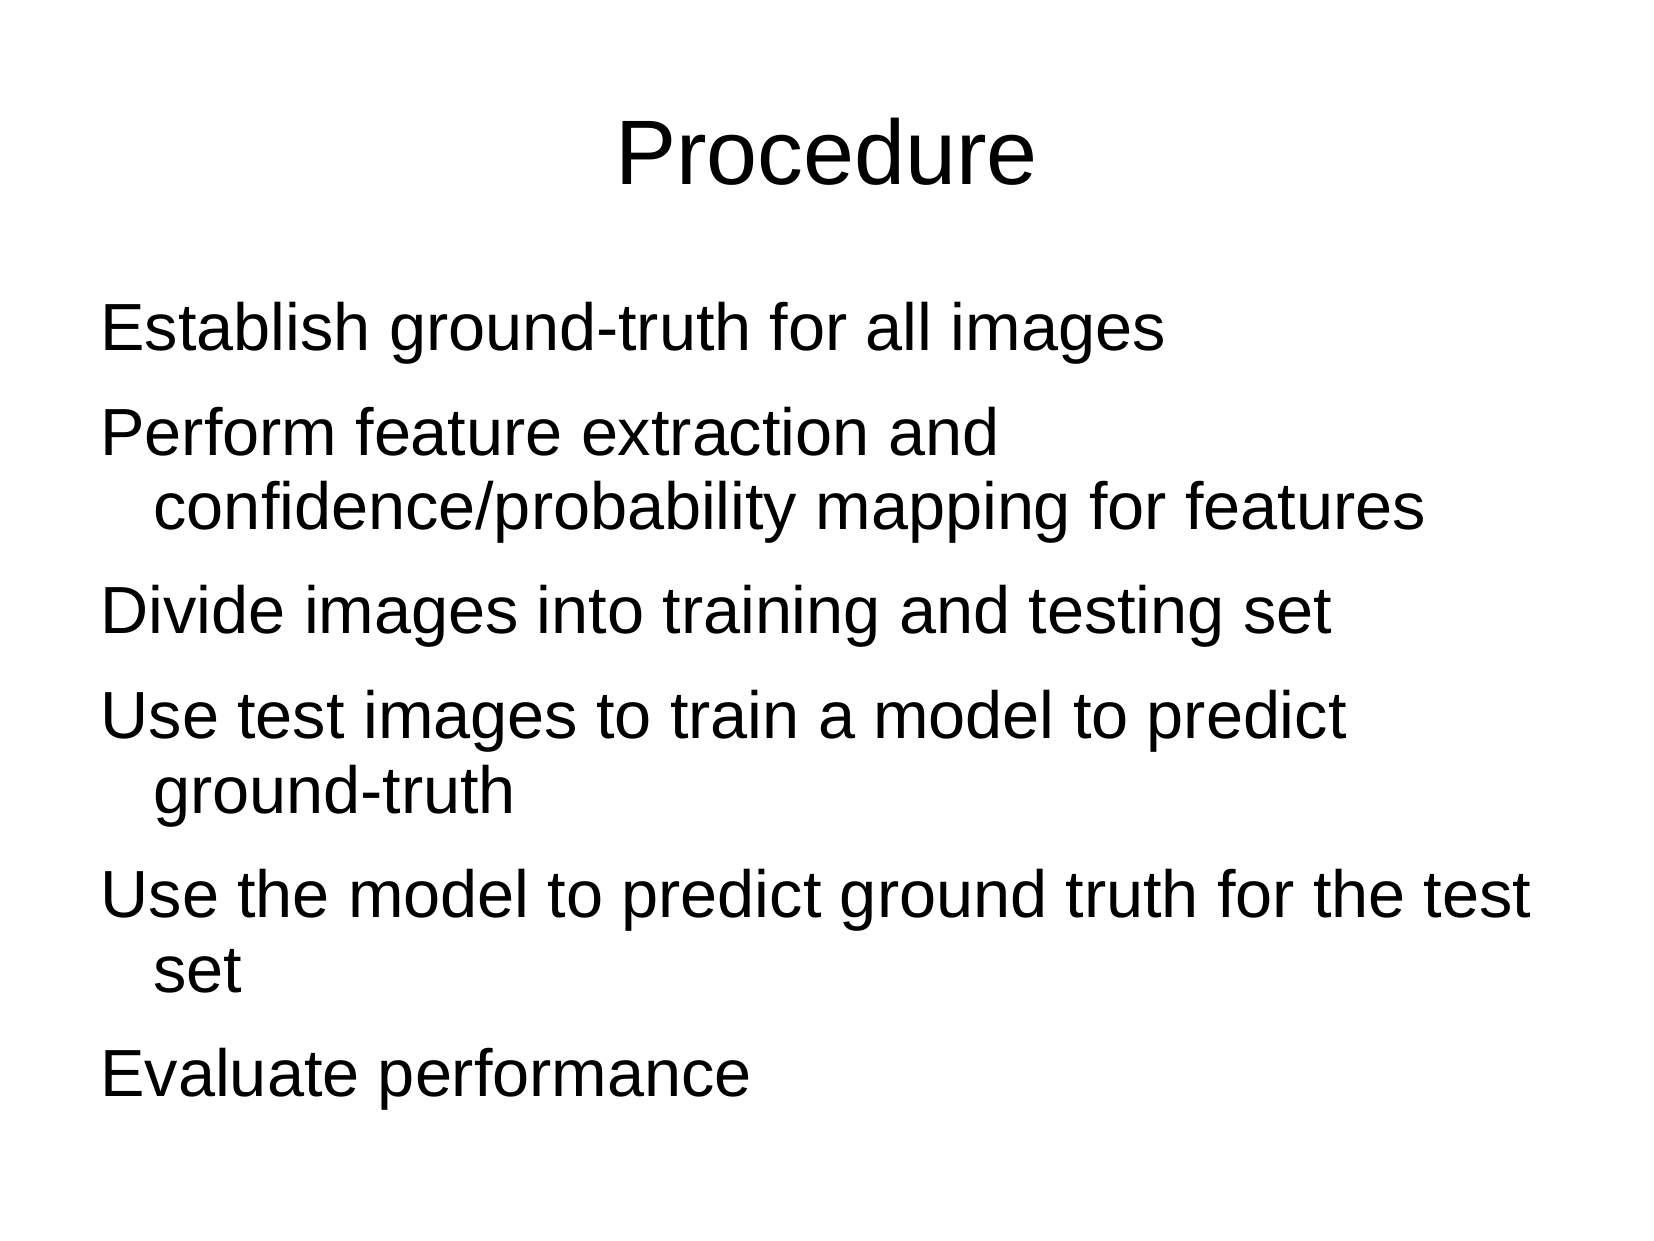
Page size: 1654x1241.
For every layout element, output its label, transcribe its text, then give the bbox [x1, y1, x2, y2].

title Procedure [82, 49, 1571, 257]
list Establish ground-truth for all images Perform feature extraction and confidence/probability mapping for features Divide images into training and testing set Use test images to train a model to predict ground-truth Use the model to predict ground truth for the test set Evaluate performance [82, 290, 1571, 1111]
